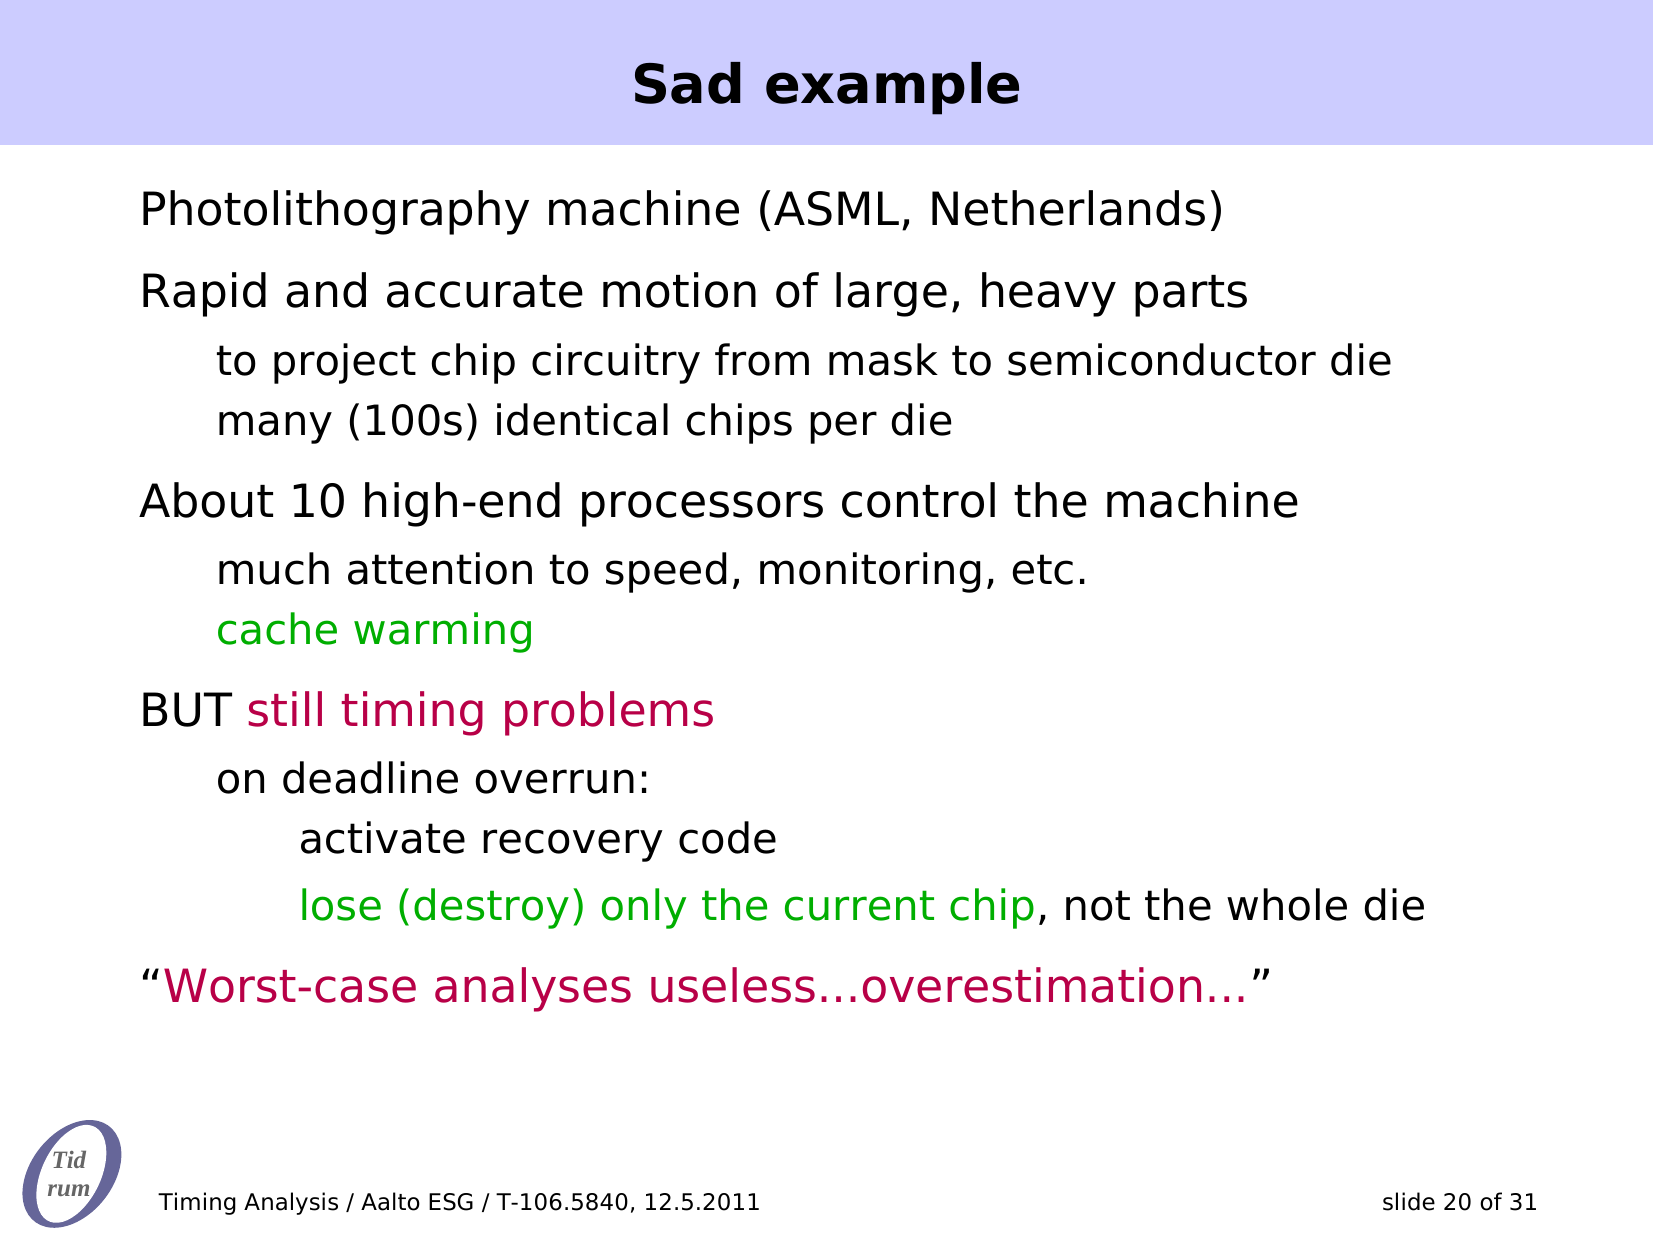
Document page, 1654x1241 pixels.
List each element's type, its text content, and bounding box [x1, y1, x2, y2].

list Photolithography machine (ASML, Netherlands) Rapid and accurate motion of large, heavy parts to project chip circuitry from mask to semiconductor die many (100s) identical chips per die About 10 high-end processors control the machine much attention to speed, monitoring, etc. cache warming BUT still timing problems on deadline overrun: activate recovery code lose (destroy) only the current chip, not the whole die “Worst-case analyses useless...overestimation...” [121, 182, 1533, 1121]
title Sad example [121, 43, 1533, 126]
